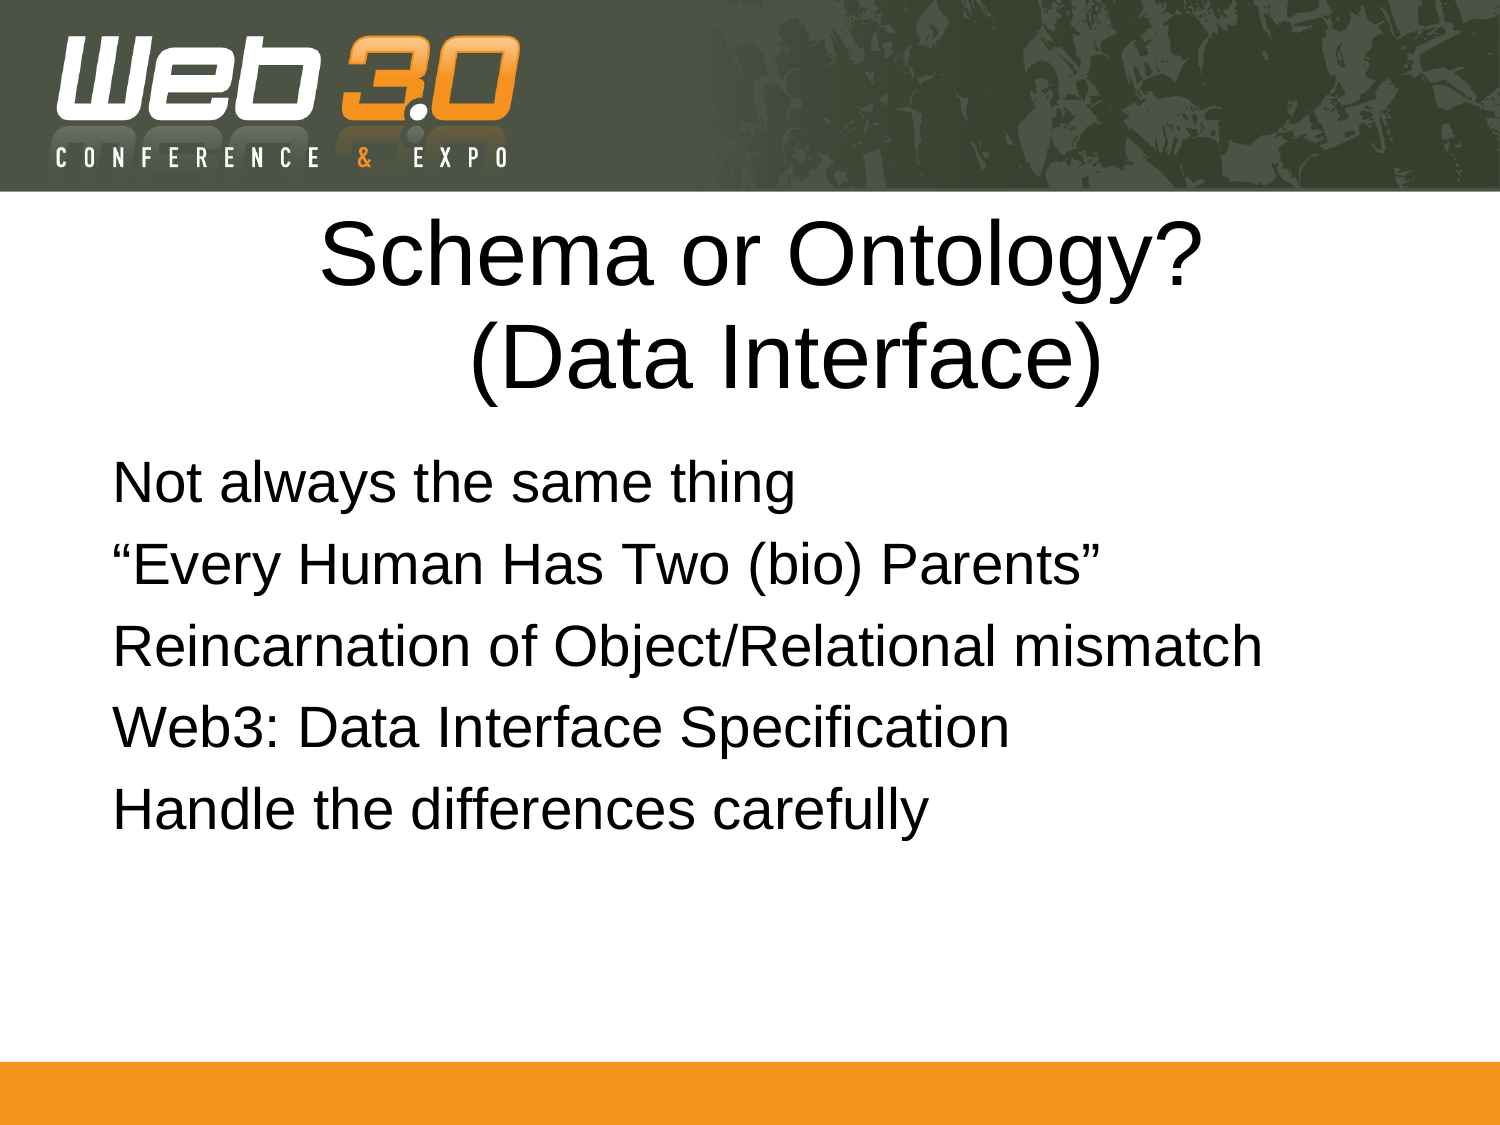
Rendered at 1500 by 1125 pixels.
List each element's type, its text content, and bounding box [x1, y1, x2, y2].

title Schema or Ontology? (Data Interface) [150, 169, 1426, 442]
picture [0, 0, 1500, 1125]
list Not always the same thing “Every Human Has Two (bio) Parents” Reincarnation of Object/Relational mismatch Web3: Data Interface Specification Handle the differences carefully [112, 450, 1388, 1111]
